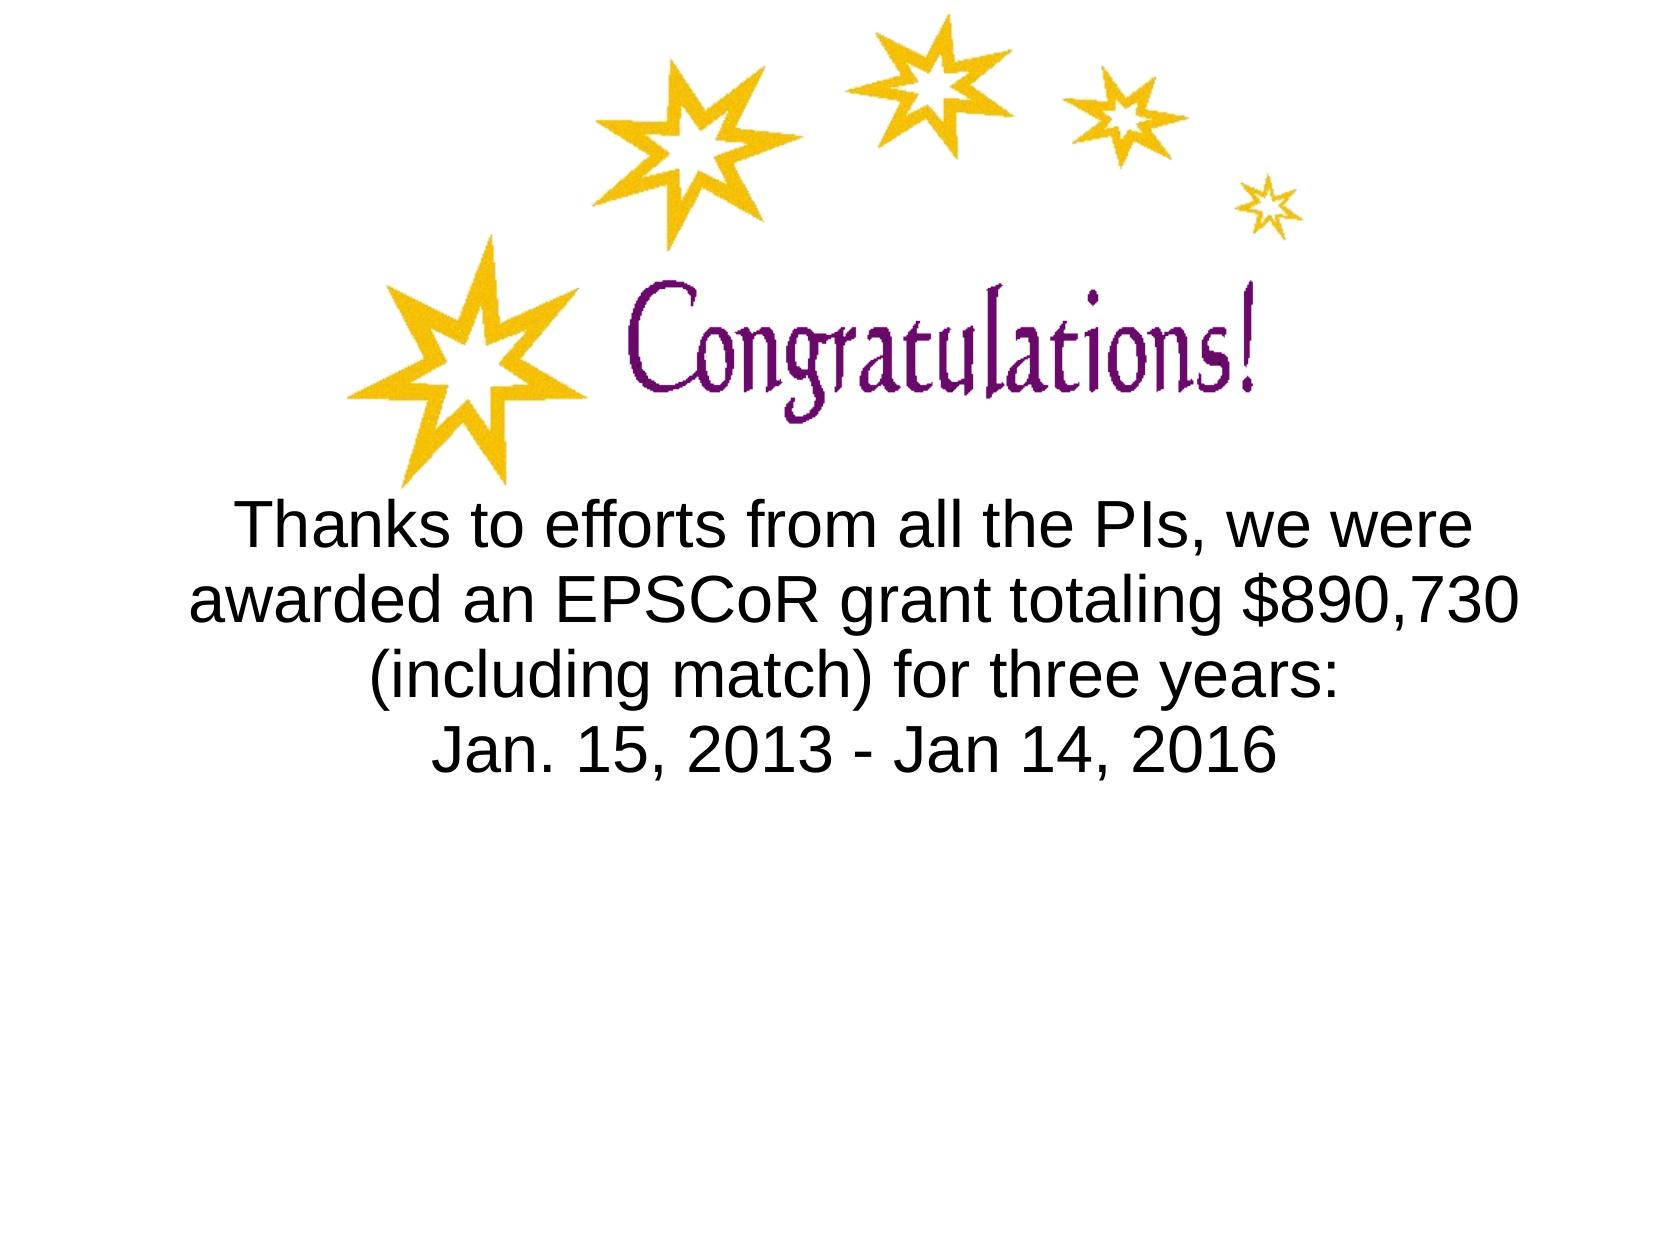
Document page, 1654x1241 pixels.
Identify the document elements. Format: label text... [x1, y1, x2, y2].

picture [347, 14, 1305, 480]
text_box Thanks to efforts from all the PIs, we were awarded an EPSCoR grant totaling $890,730 (including match) for three years: Jan. 15, 2013 - Jan 14, 2016 [135, 480, 1576, 794]
